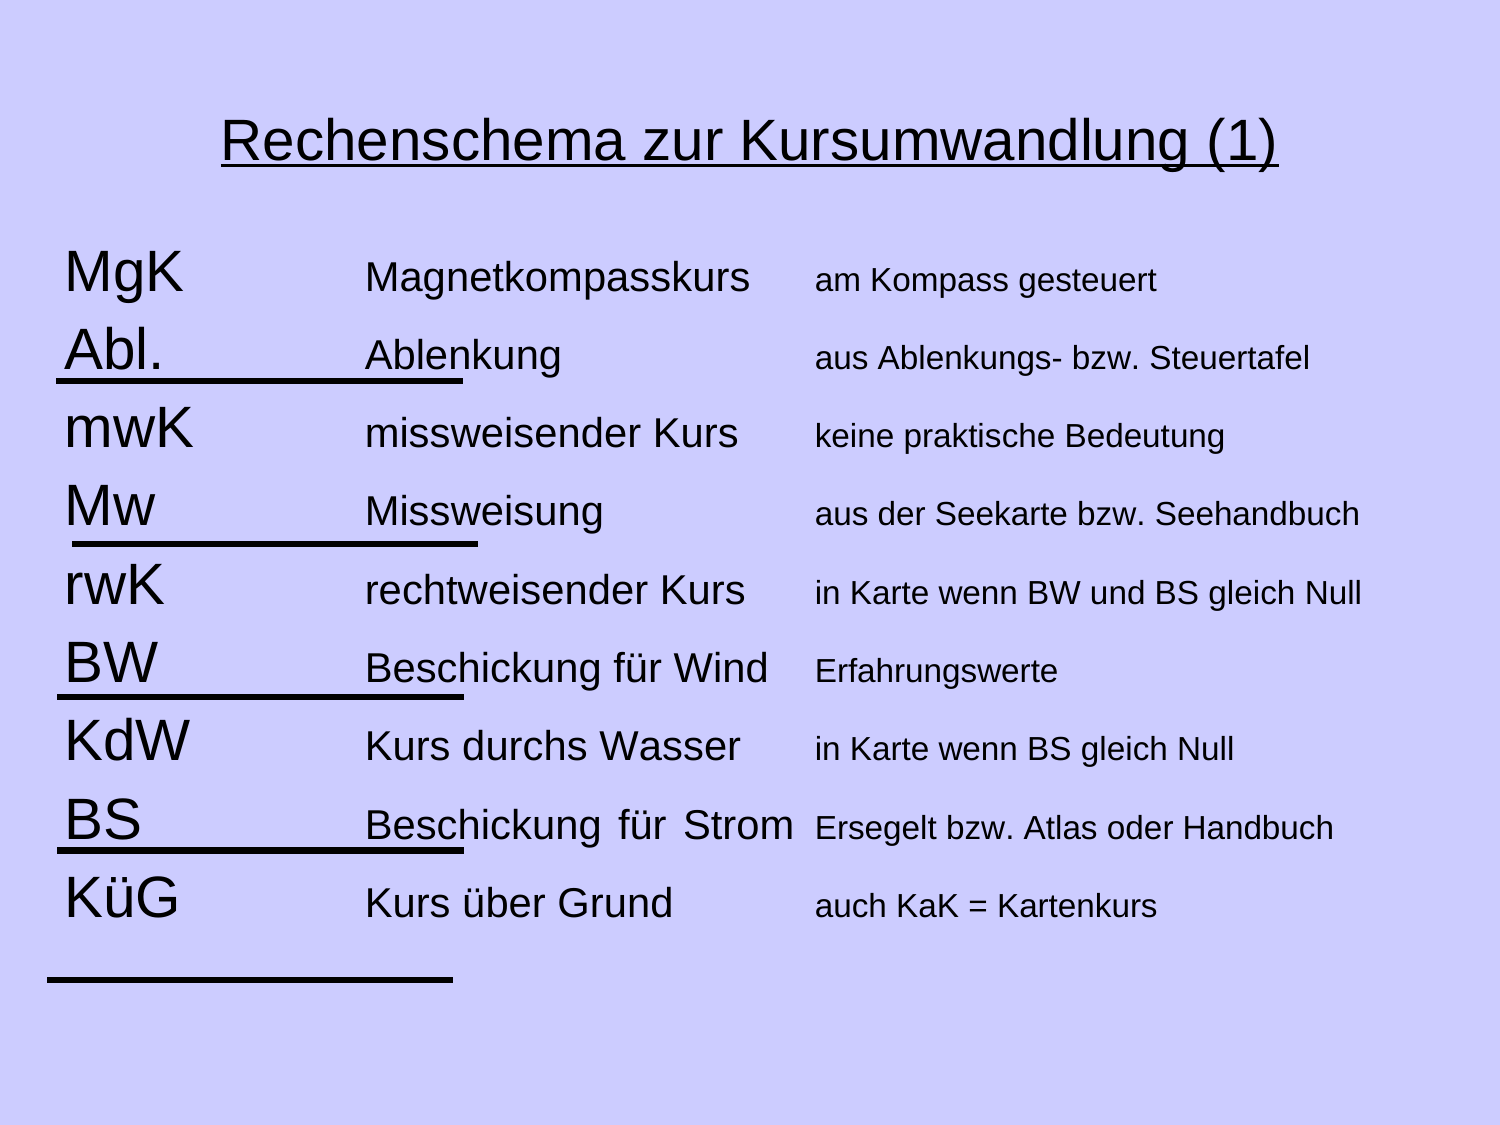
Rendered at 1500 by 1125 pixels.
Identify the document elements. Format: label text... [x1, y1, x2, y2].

list MgK Magnetkompasskurs am Kompass gesteuert Abl. Ablenkung aus Ablenkungs- bzw. Steuertafel mwK missweisender Kurs keine praktische Bedeutung Mw Missweisung aus der Seekarte bzw. Seehandbuch rwK rechtweisender Kurs in Karte wenn BW und BS gleich Null BW Beschickung für Wind Erfahrungswerte KdW Kurs durchs Wasser in Karte wenn BS gleich Null BS Beschickung für Strom Ersegelt bzw. Atlas oder Handbuch KüG Kurs über Grund auch KaK = Kartenkurs [50, 224, 1401, 1075]
title Rechenschema zur Kursumwandlung (1) [112, 99, 1388, 175]
